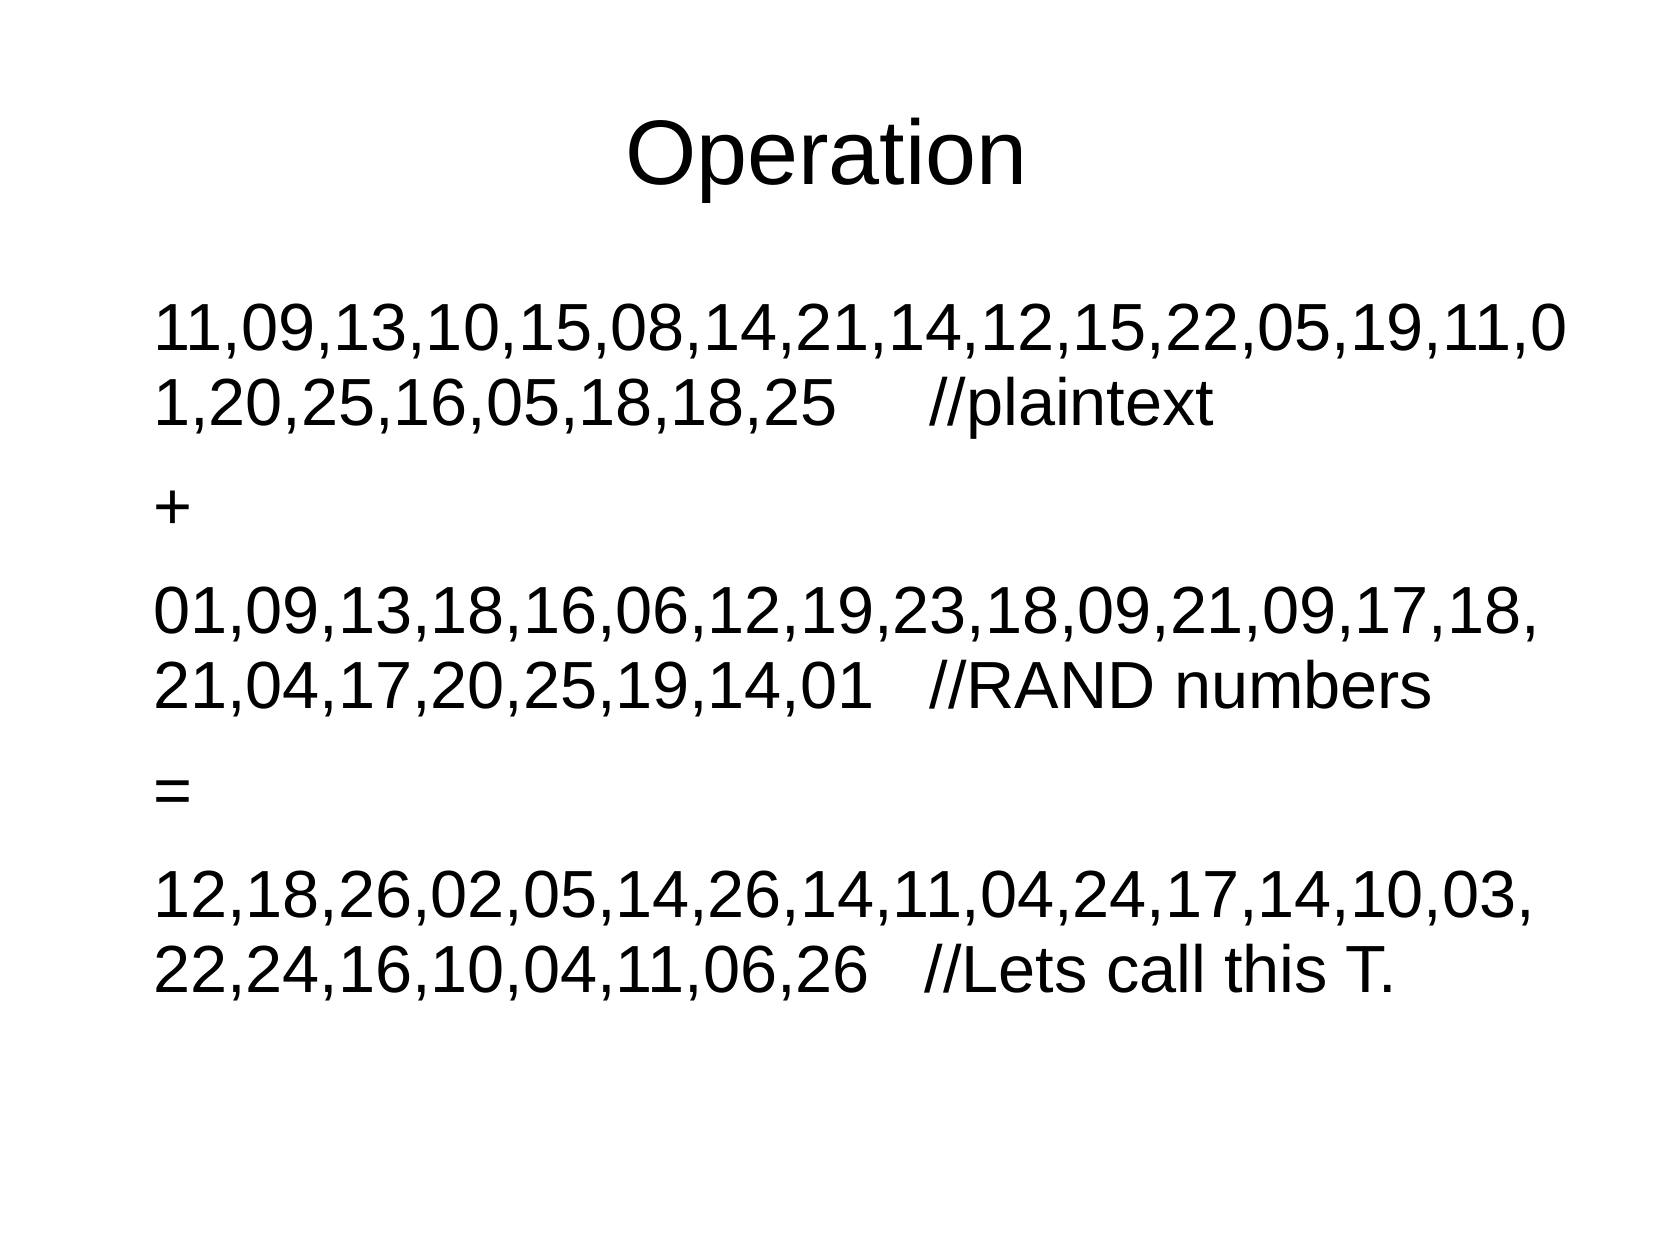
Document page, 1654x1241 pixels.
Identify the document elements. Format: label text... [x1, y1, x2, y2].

title Operation [82, 49, 1571, 257]
list 11,09,13,10,15,08,14,21,14,12,15,22,05,19,11,01,20,25,16,05,18,18,25 //plaintext + 01,09,13,18,16,06,12,19,23,18,09,21,09,17,18,21,04,17,20,25,19,14,01 //RAND numbers = 12,18,26,02,05,14,26,14,11,04,24,17,14,10,03,22,24,16,10,04,11,06,26 //Lets call this T. [82, 290, 1571, 1010]
